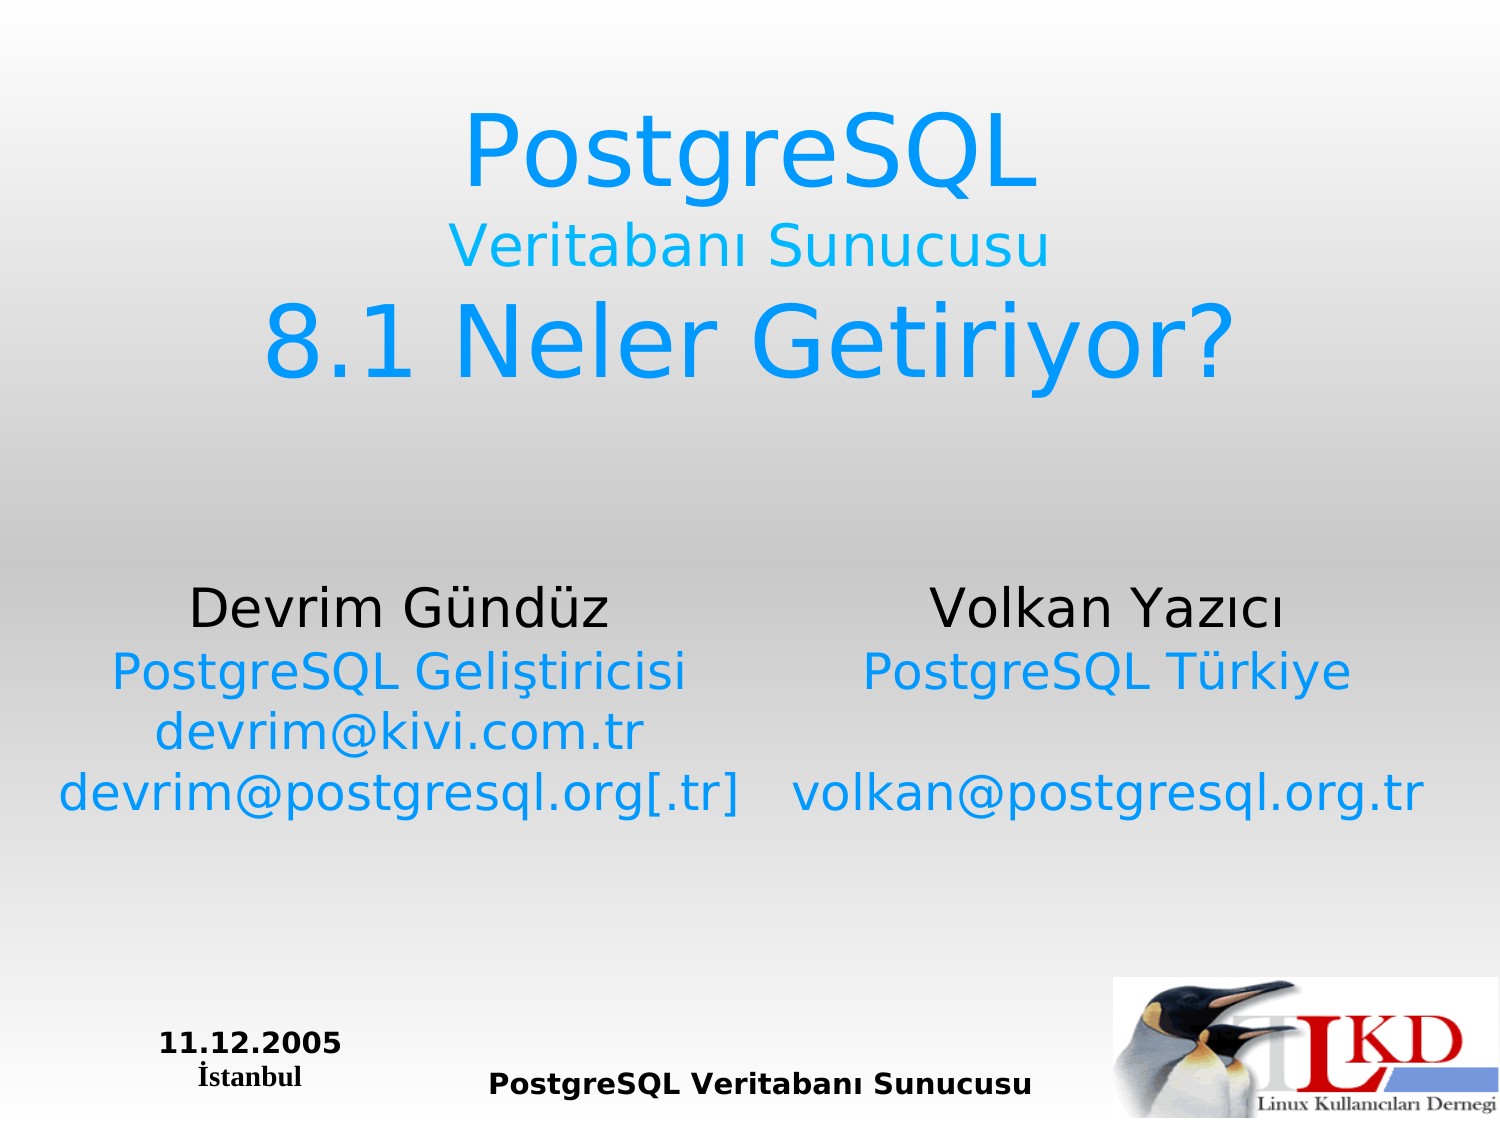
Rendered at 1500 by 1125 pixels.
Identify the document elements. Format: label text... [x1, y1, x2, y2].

picture [1113, 977, 1499, 1118]
text_box Volkan Yazıcı PostgreSQL Türkiye volkan@postgresql.org.tr [791, 574, 1425, 820]
text_box Devrim Gündüz PostgreSQL Geliştiricisi devrim@kivi.com.tr devrim@postgresql.org[.tr] [58, 574, 741, 820]
text_box PostgreSQL Veritabanı Sunucusu 8.1 Neler Getiriyor? [0, 88, 1500, 403]
